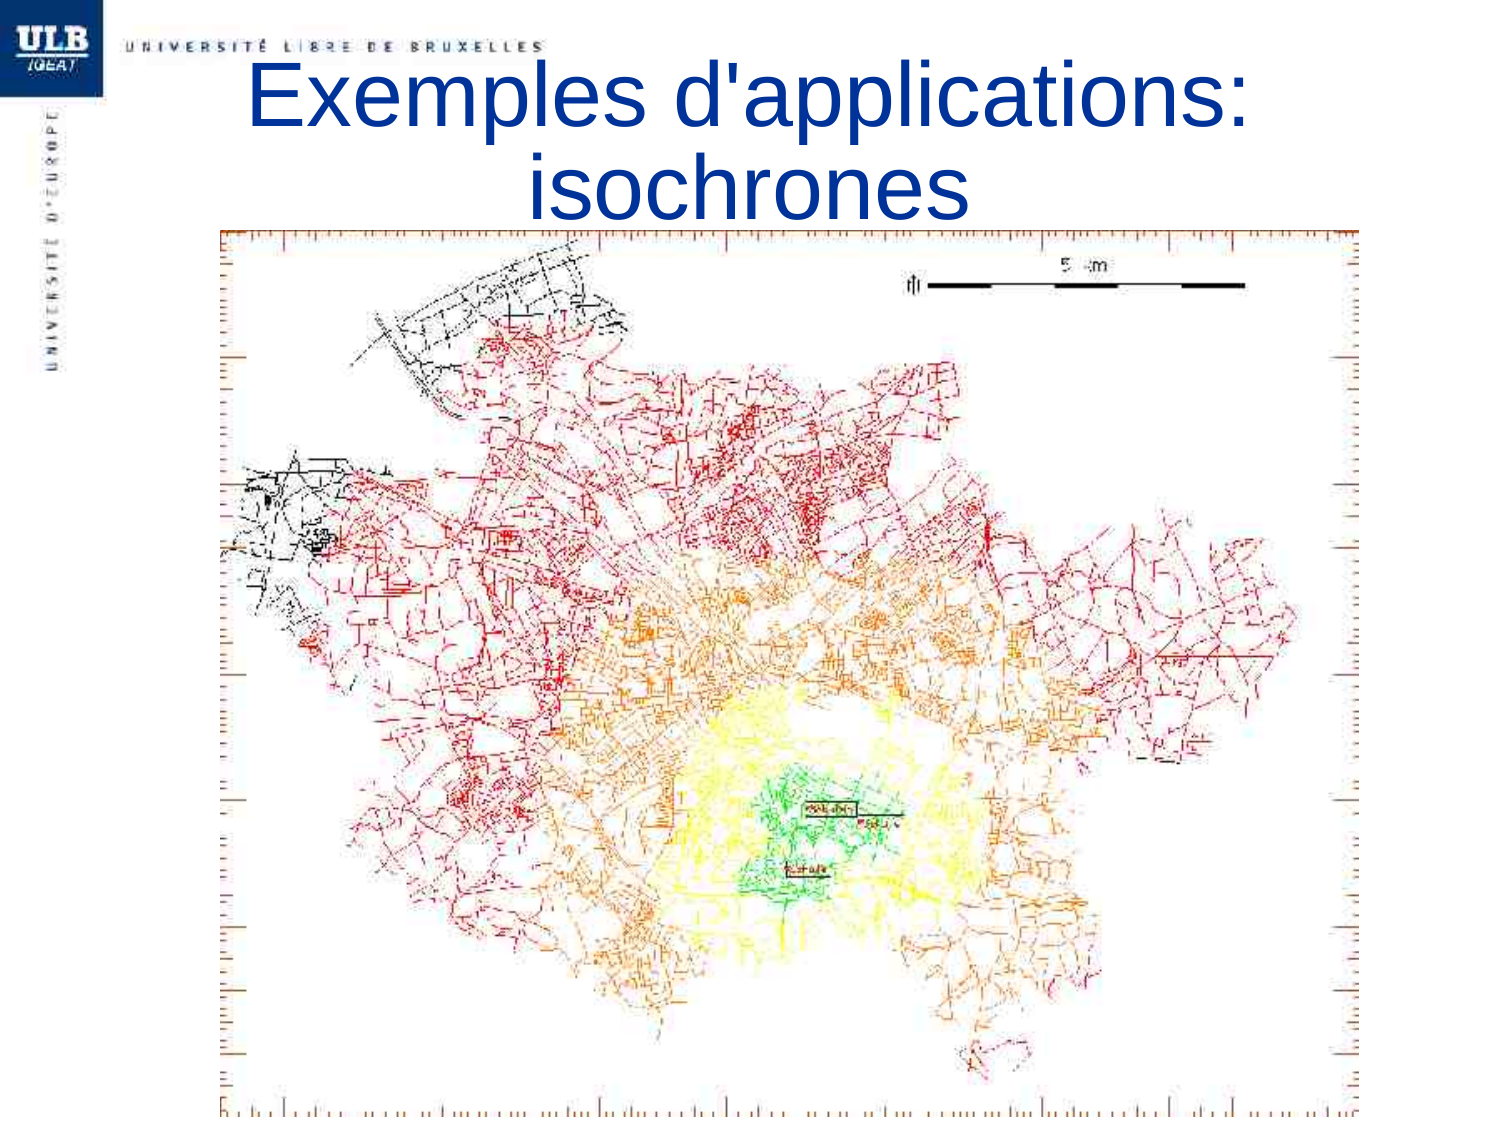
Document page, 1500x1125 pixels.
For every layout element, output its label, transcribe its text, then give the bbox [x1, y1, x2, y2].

picture [0, 0, 1500, 1125]
title Exemples d'applications: isochrones [74, 28, 1425, 249]
